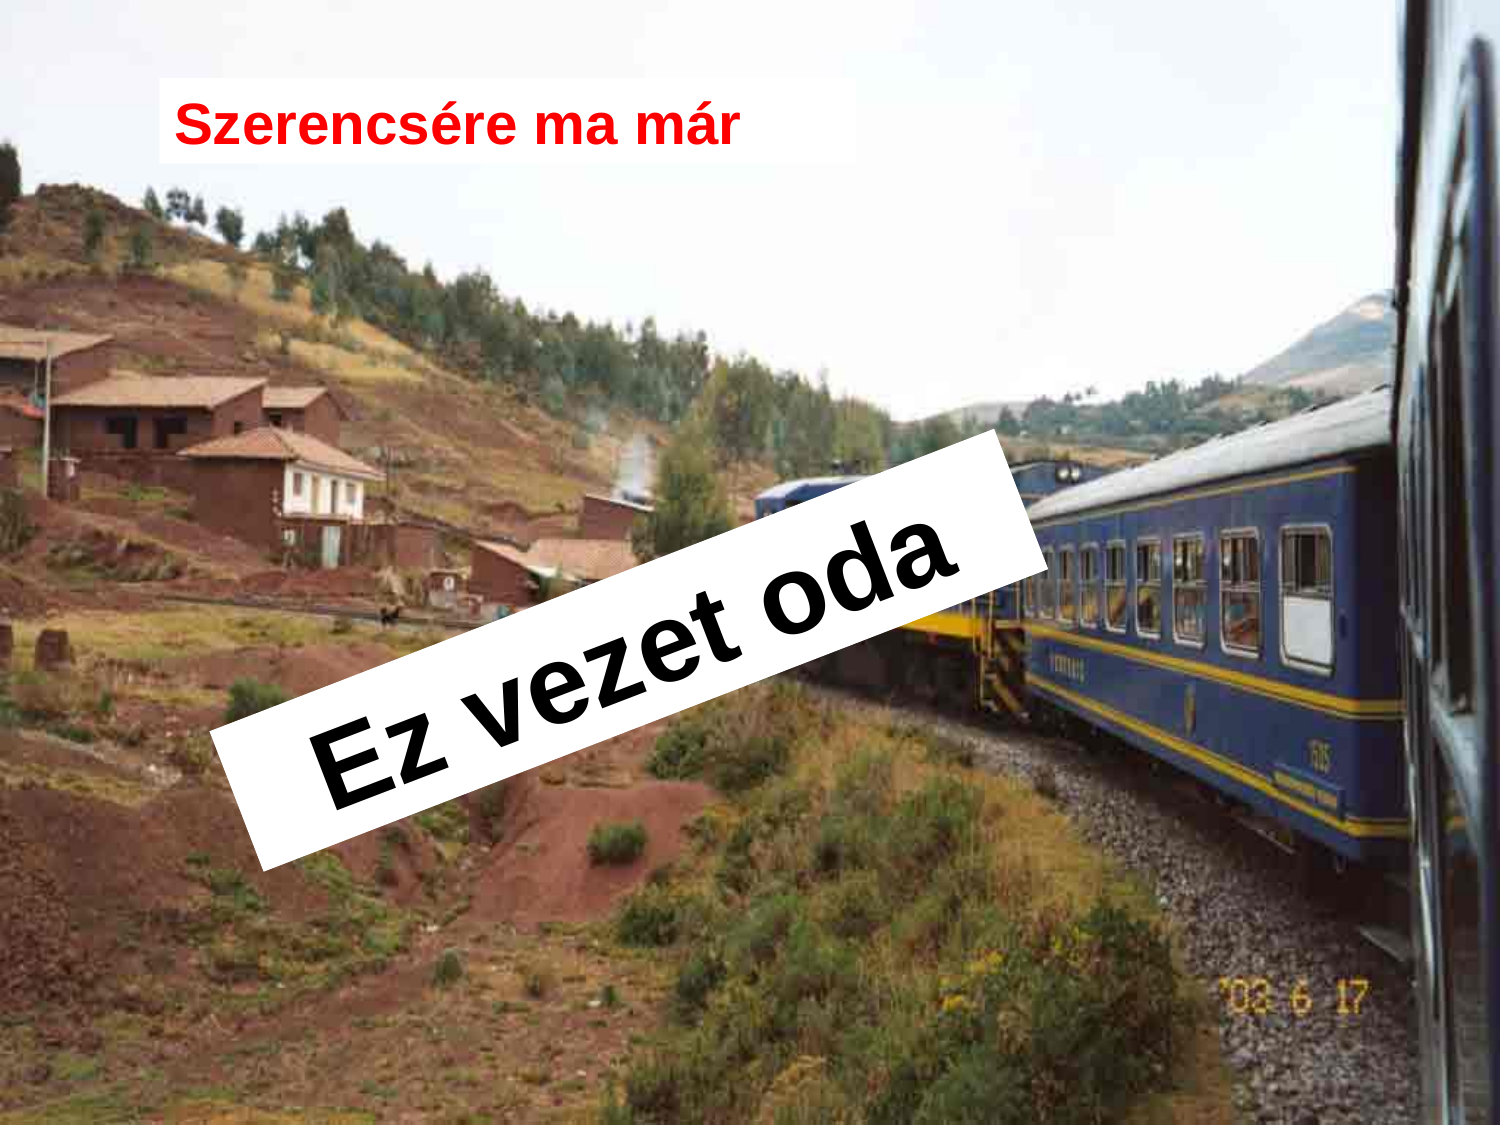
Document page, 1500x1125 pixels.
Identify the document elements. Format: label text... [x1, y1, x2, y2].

text_box Ez vezet oda [209, 428, 1049, 872]
text_box Szerencsére ma már [159, 78, 857, 164]
picture [0, 0, 1500, 1125]
